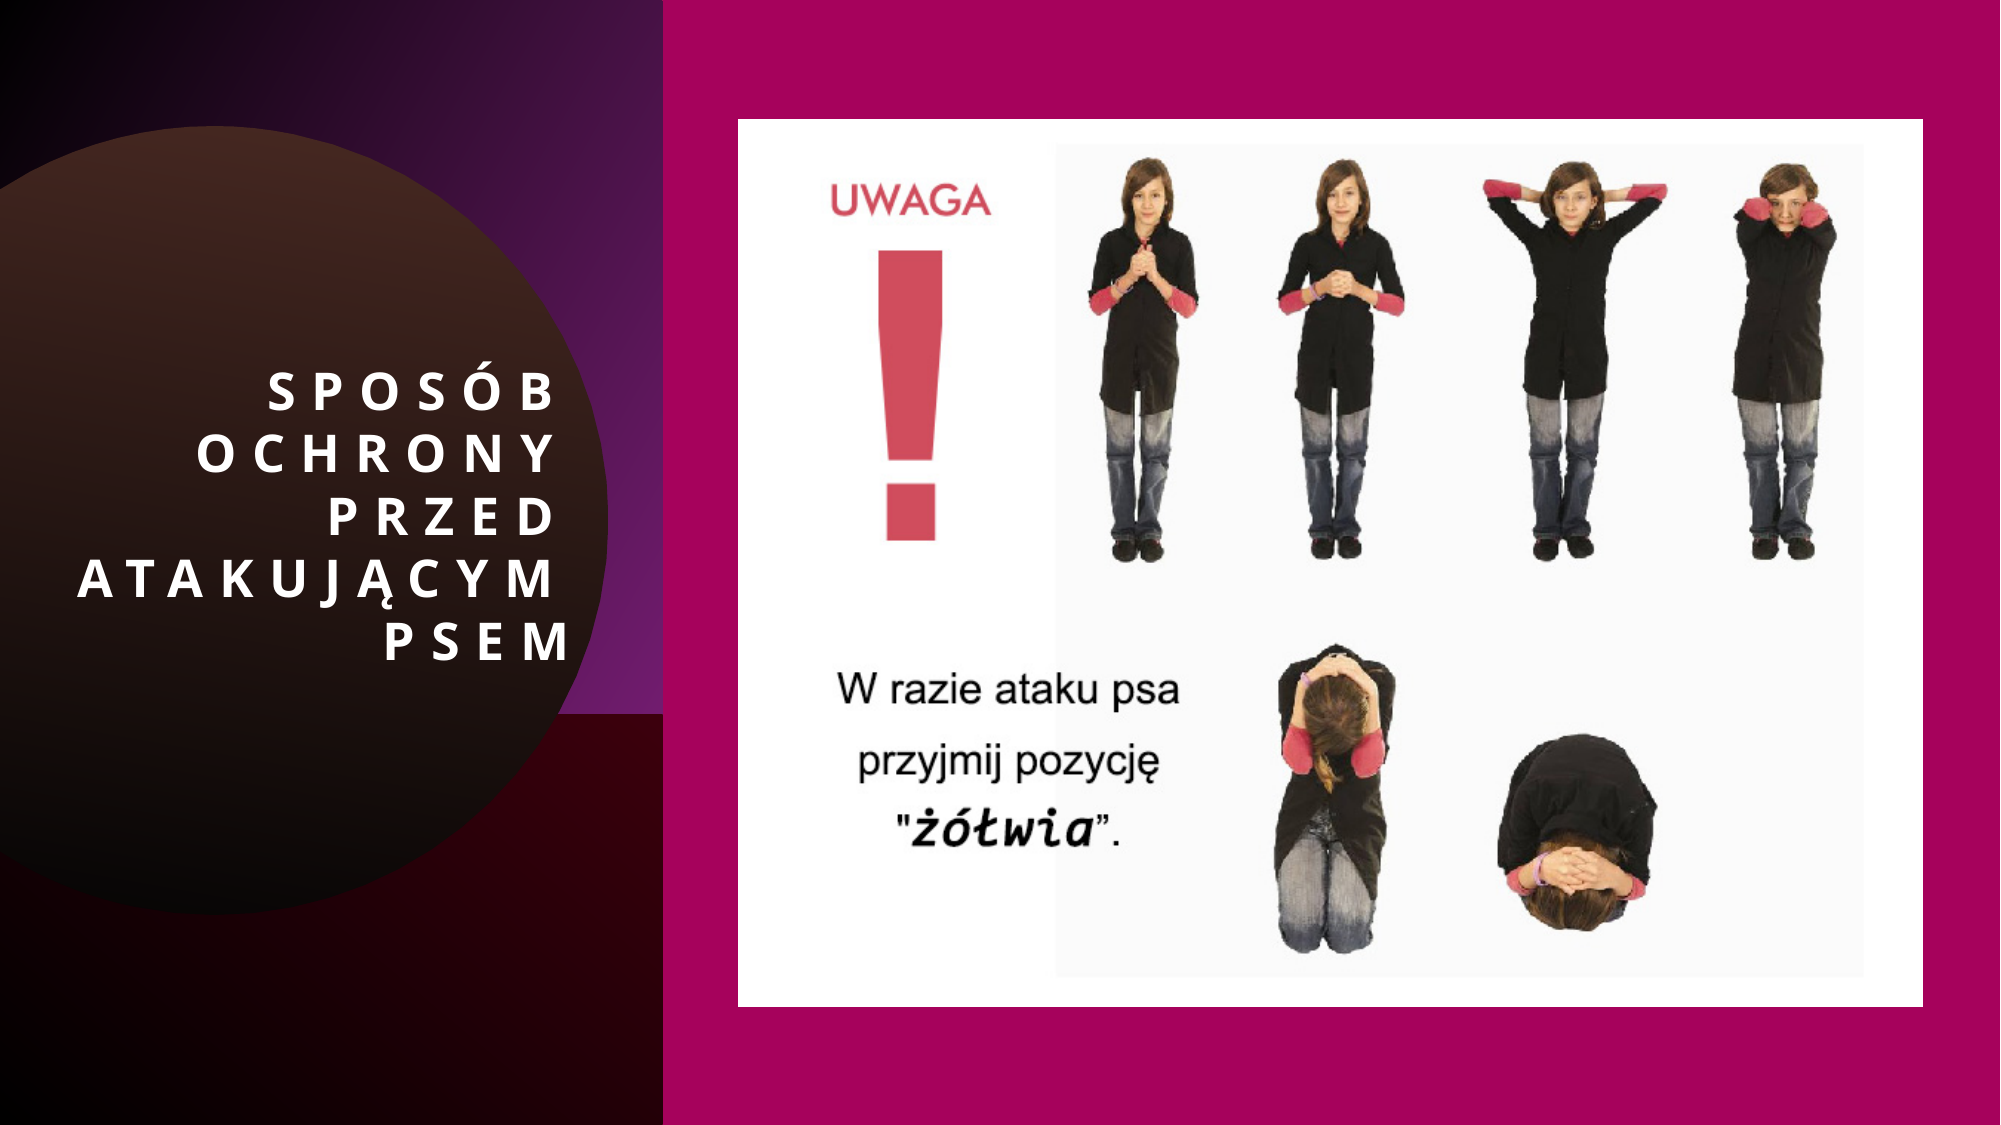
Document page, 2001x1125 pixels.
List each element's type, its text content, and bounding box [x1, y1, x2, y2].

picture [738, 119, 1923, 1007]
text_box [0, 0, 2000, 1125]
title sposób ochrony przed atakującym psem [77, 111, 609, 671]
